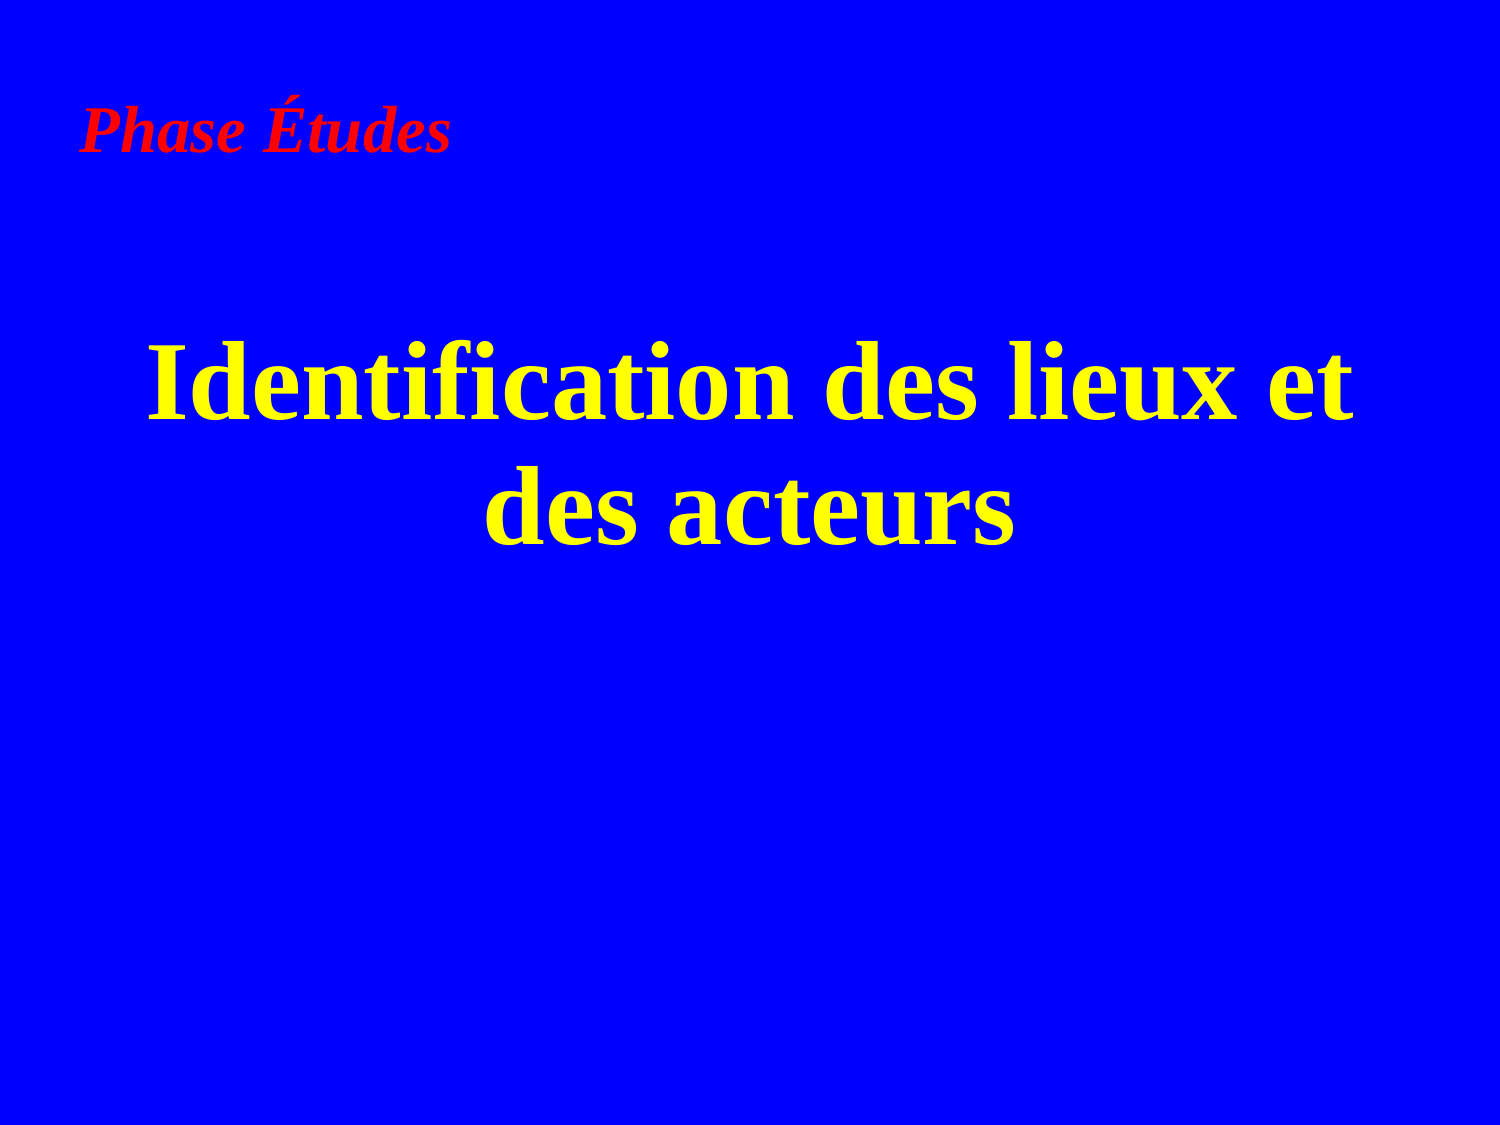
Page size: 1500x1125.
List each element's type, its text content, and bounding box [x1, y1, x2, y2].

text_box Phase Études [64, 78, 468, 174]
title Identification des lieux et des acteurs [112, 301, 1388, 587]
